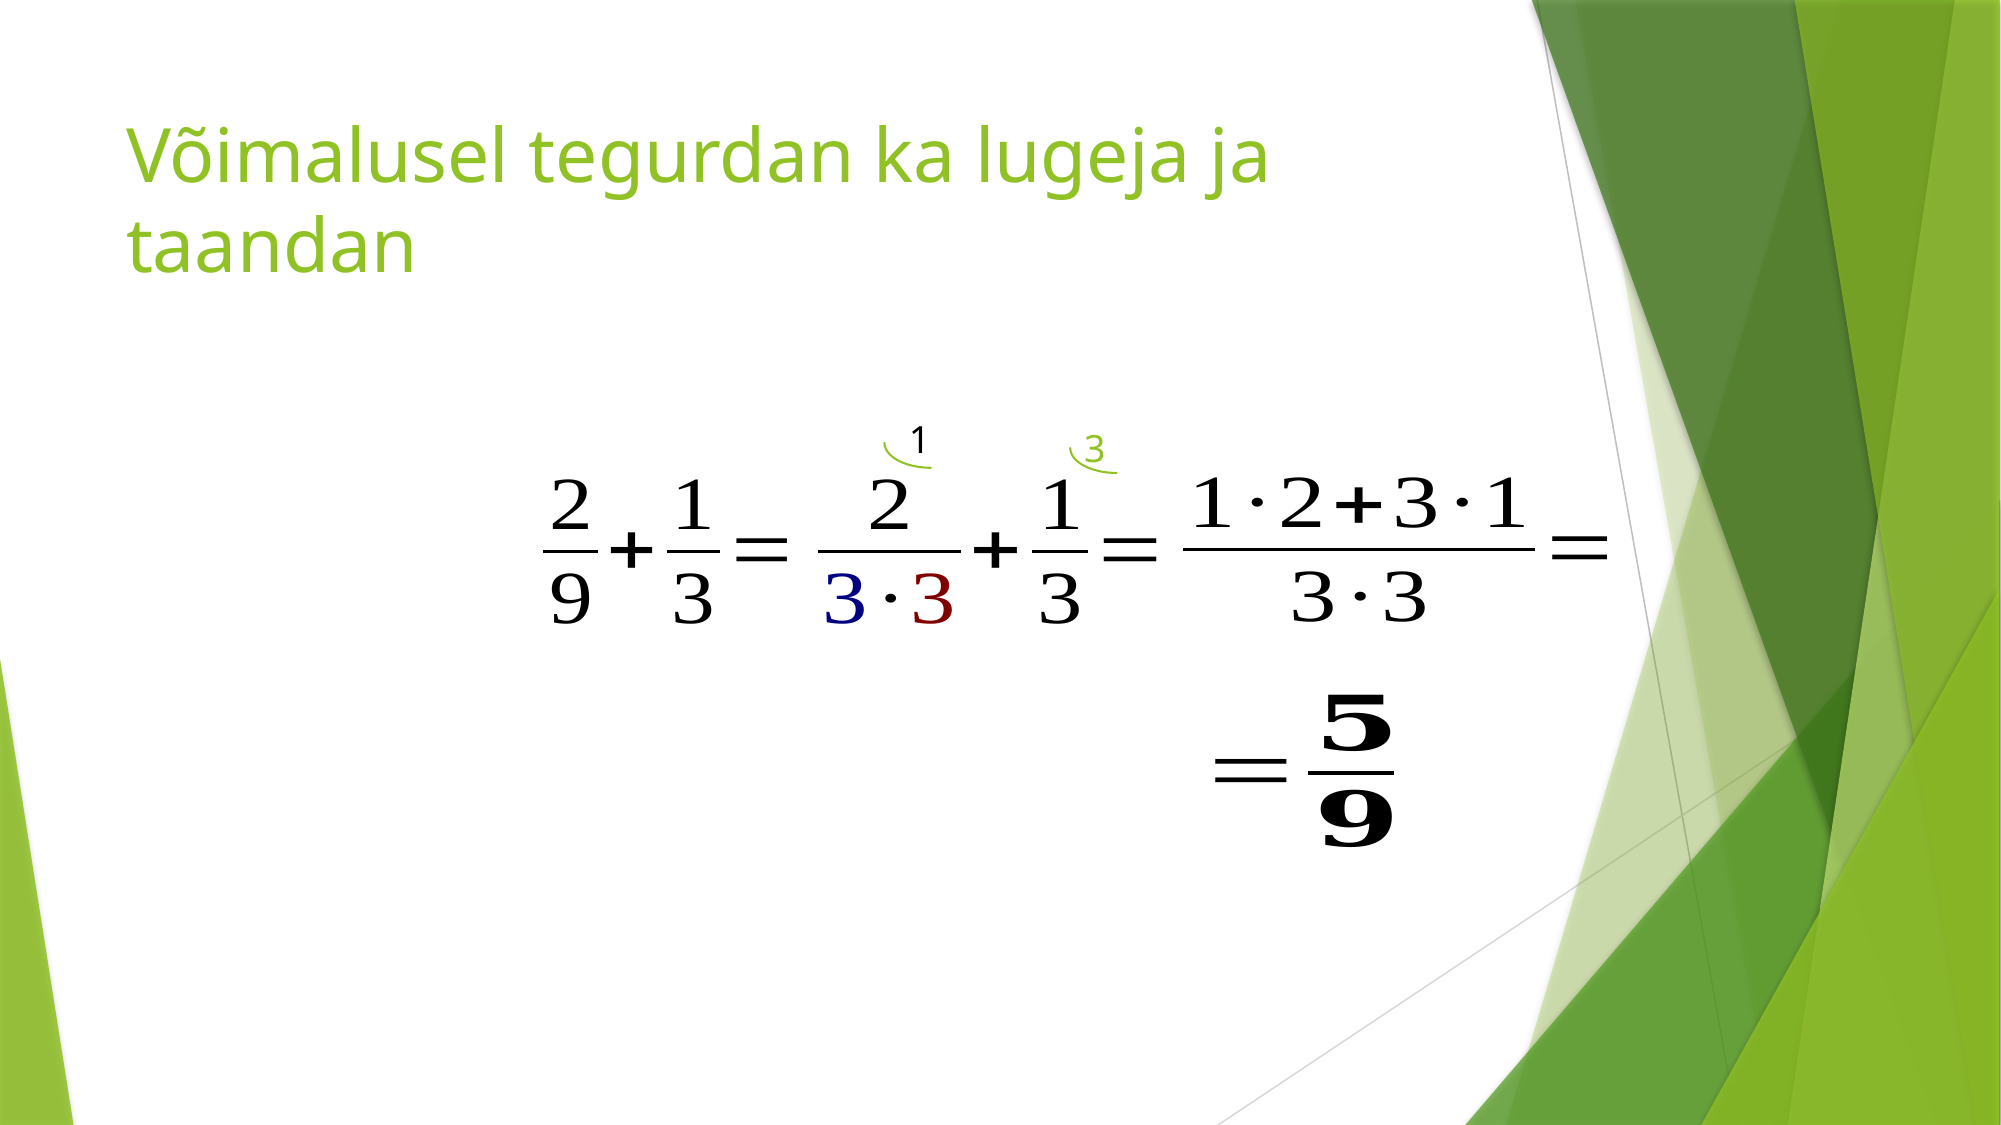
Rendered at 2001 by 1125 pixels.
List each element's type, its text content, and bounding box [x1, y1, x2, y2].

text_box 1 [894, 409, 946, 462]
chart [529, 460, 1629, 640]
chart [1174, 683, 1414, 863]
text_box 3 [1069, 417, 1121, 462]
title Võimalusel tegurdan ka lugeja ja taandan [111, 99, 1479, 358]
